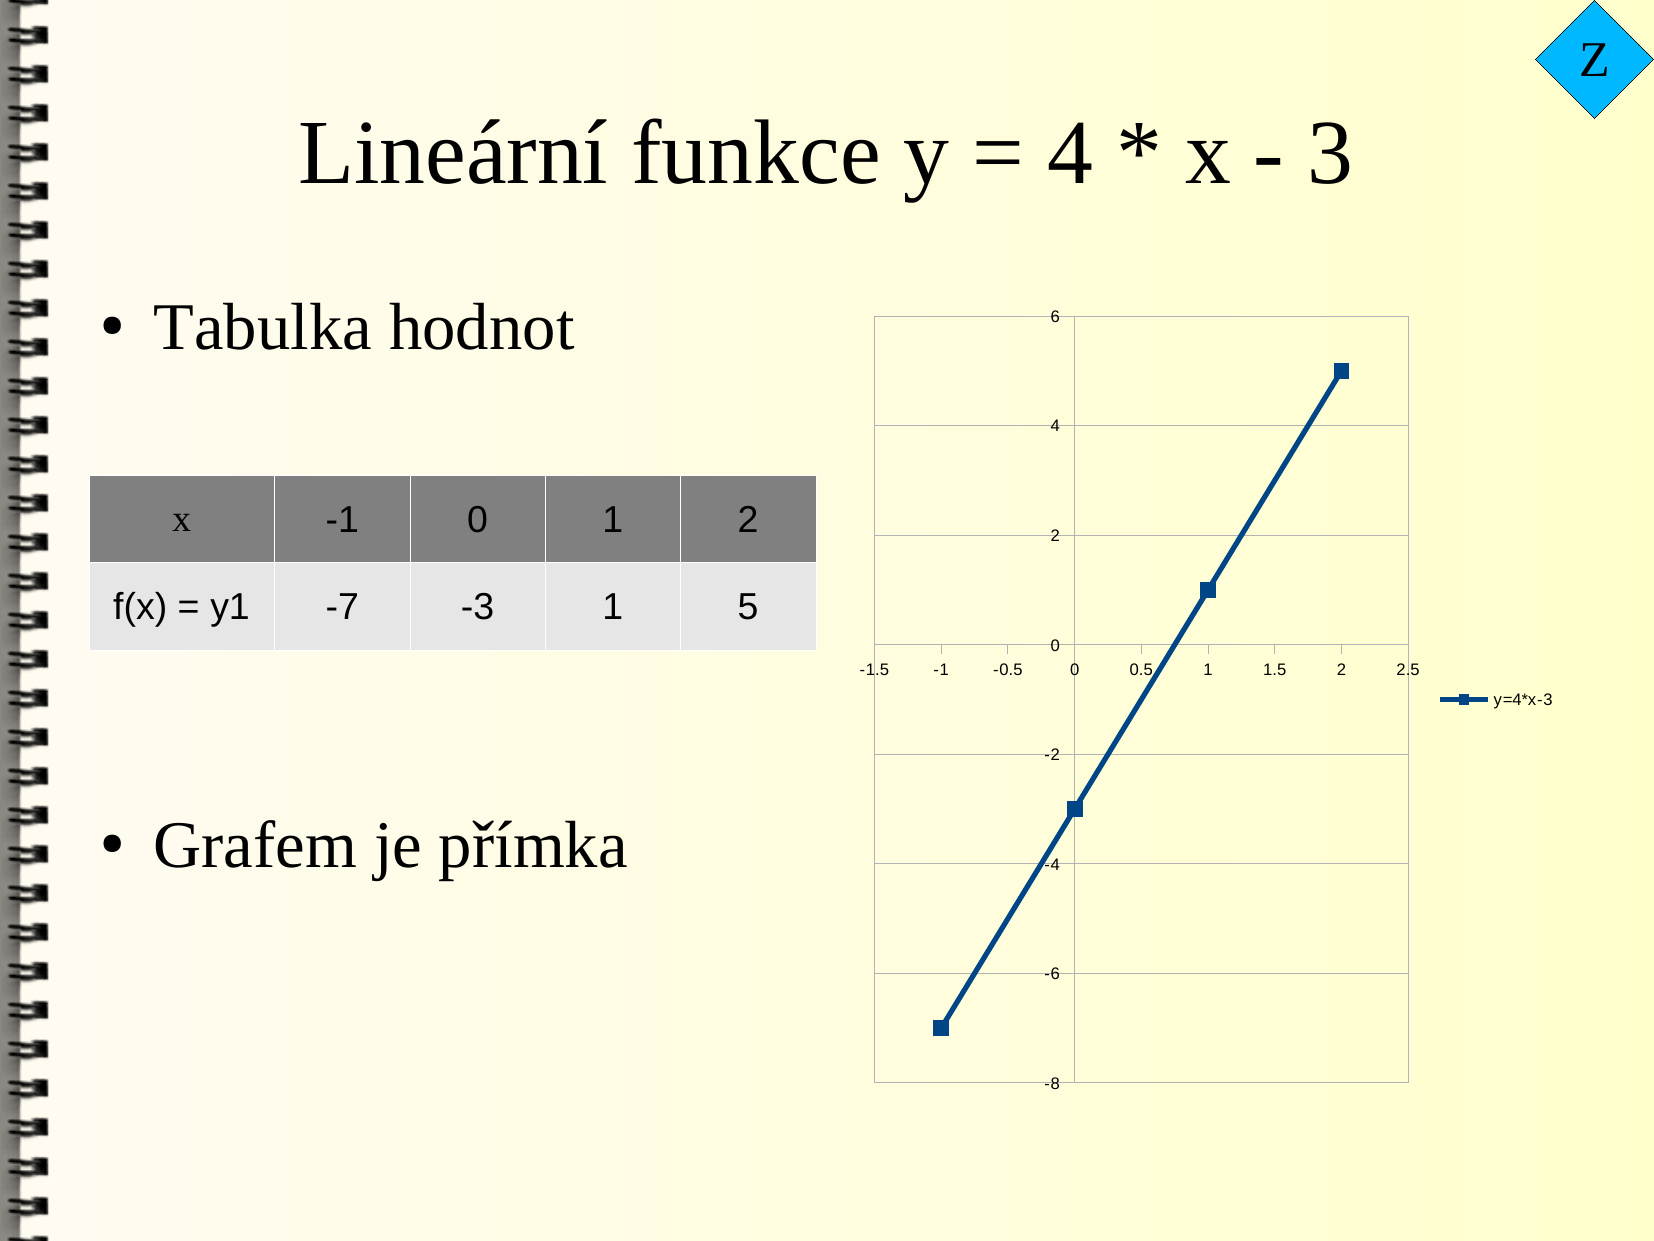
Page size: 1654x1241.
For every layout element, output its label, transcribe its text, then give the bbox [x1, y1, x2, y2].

picture [0, 0, 1654, 1241]
table_header 0 [411, 476, 545, 562]
table_header x [90, 476, 274, 562]
table_header 2 [681, 476, 816, 562]
title Lineární funkce y = 4 * x - 3 [82, 56, 1571, 250]
table_cell 5 [681, 563, 816, 650]
table_cell f(x) = y1 [90, 563, 274, 650]
table_cell 1 [546, 563, 680, 650]
list Tabulka hodnot Grafem je přímka [82, 290, 809, 1094]
text_box Z [1535, 0, 1654, 119]
table_header 1 [546, 476, 680, 562]
table_cell -7 [275, 563, 410, 650]
table_cell -3 [411, 563, 545, 650]
table_header -1 [275, 476, 410, 562]
chart [845, 290, 1572, 1109]
